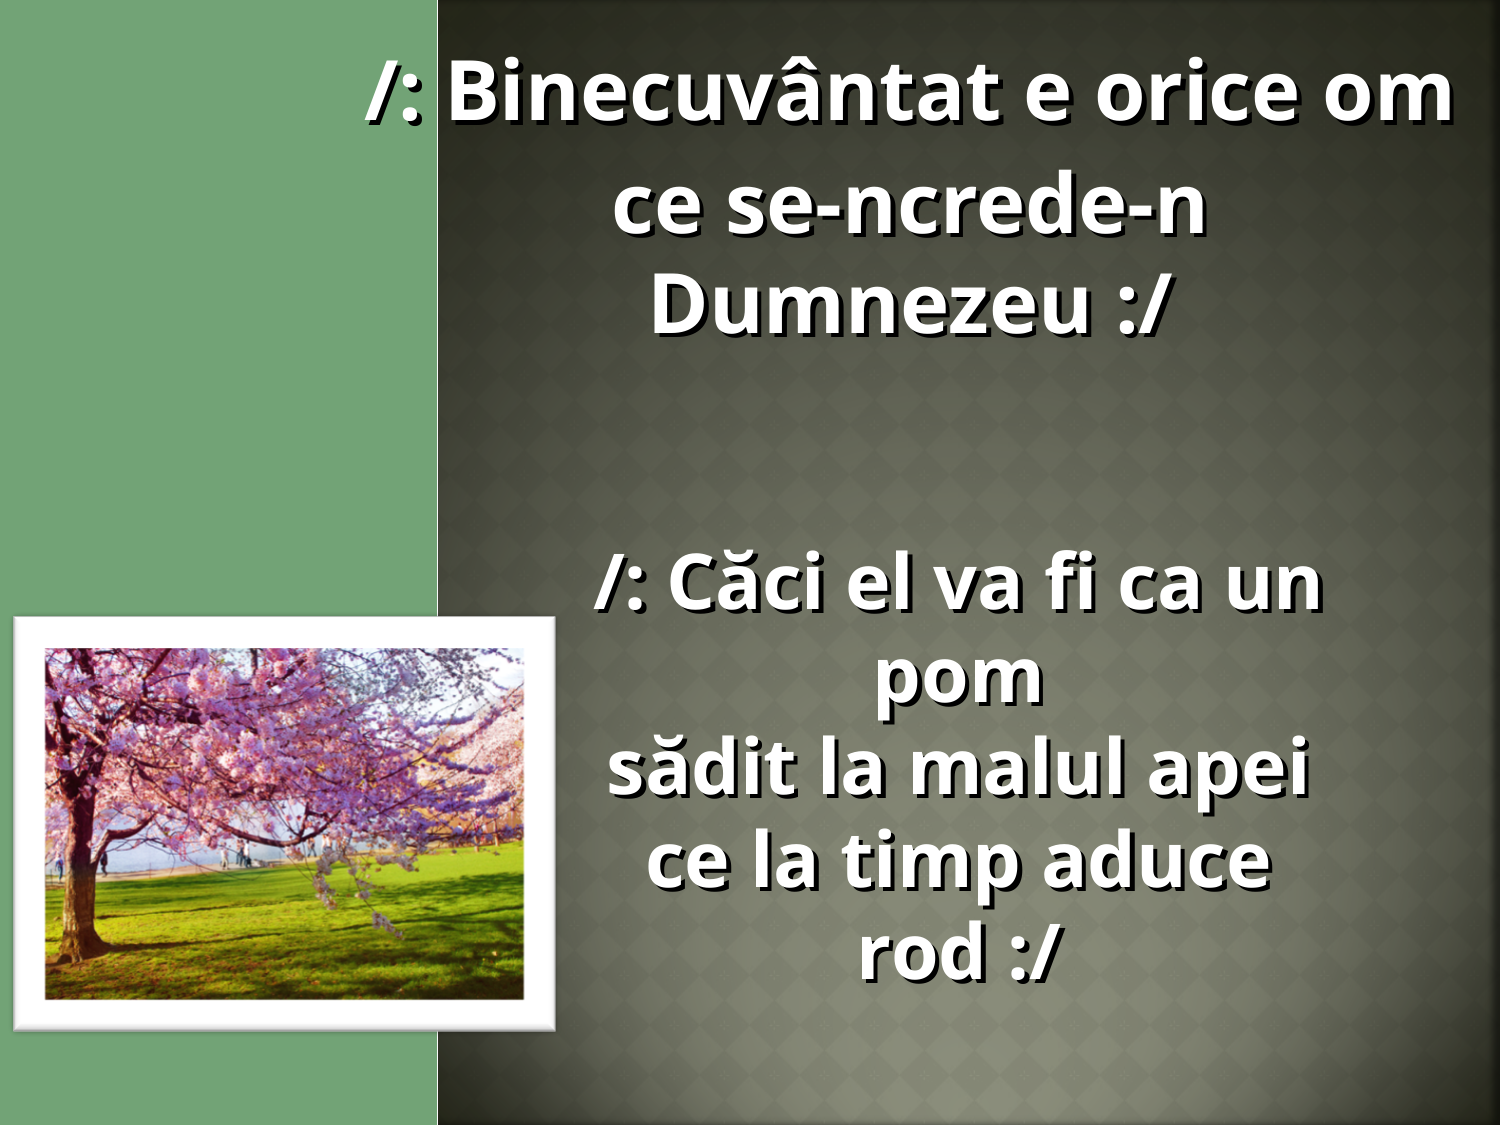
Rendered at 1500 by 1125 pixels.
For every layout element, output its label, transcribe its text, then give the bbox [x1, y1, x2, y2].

text_box /: Căci el va fi ca un pom sădit la malul apei ce la timp aduce rod :/ [524, 524, 1393, 1003]
picture [3, 0, 1500, 1125]
text_box /: Binecuvântat e orice om ce se-ncrede-n Dumnezeu :/ [337, 37, 1484, 451]
